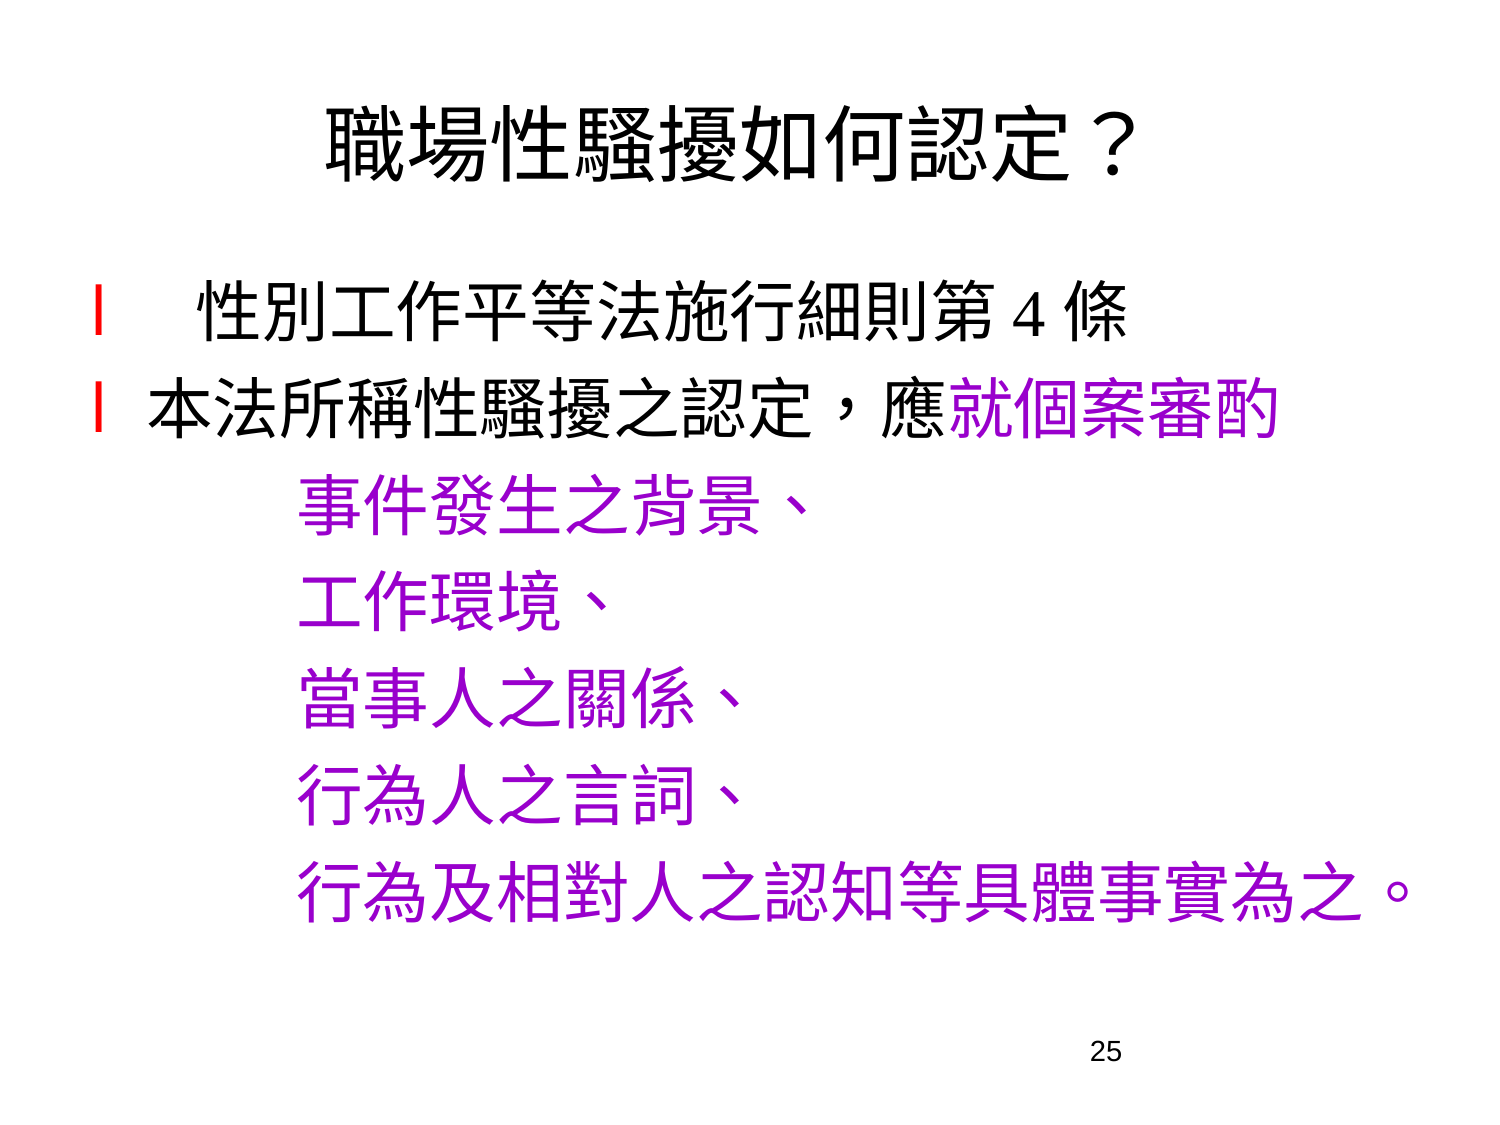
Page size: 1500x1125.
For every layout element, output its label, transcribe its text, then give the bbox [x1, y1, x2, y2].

title 職場性騷擾如何認定？ [75, 45, 1426, 233]
list 性別工作平等法施行細則第4條 本法所稱性騷擾之認定，應就個案審酌 事件發生之背景、 工作環境、 當事人之關係、 行為人之言詞、 行為及相對人之認知等具體事實為之。 [75, 262, 1447, 1005]
text_box [1074, 1024, 1426, 1103]
